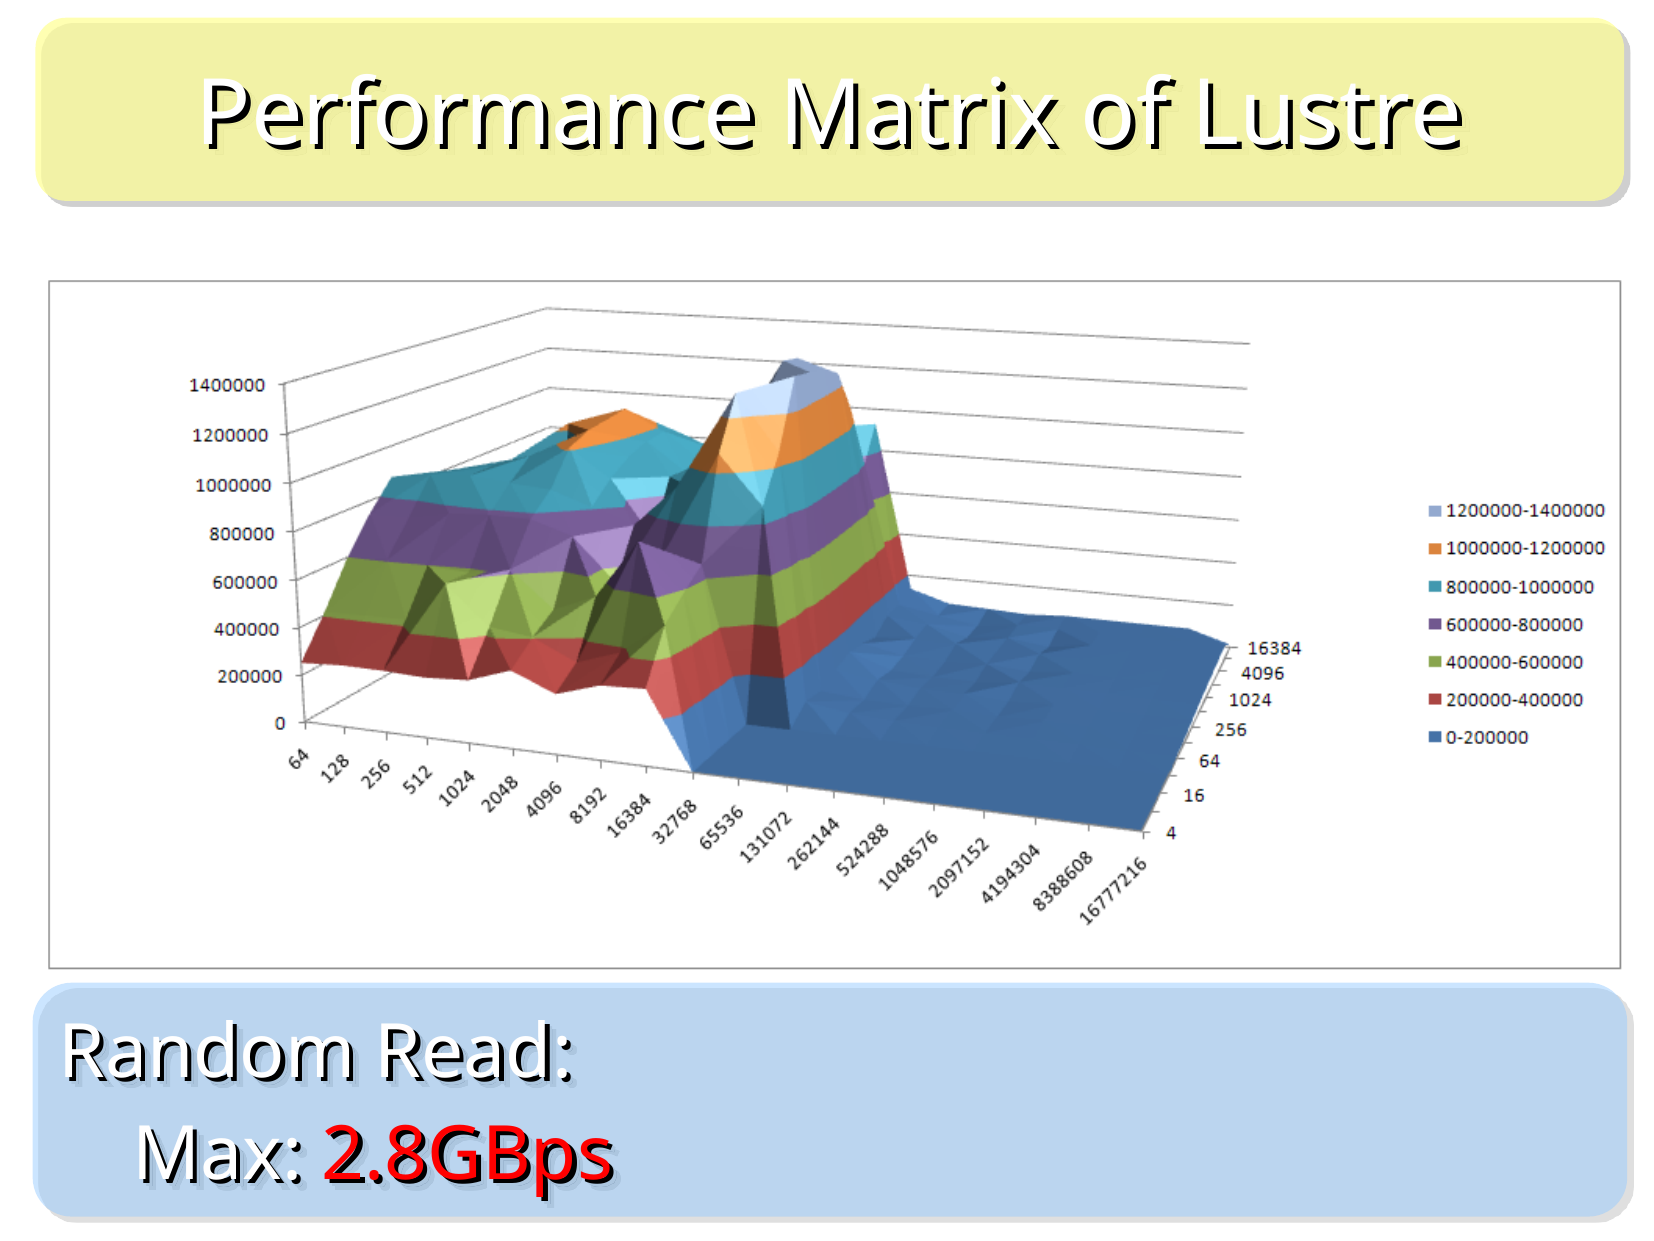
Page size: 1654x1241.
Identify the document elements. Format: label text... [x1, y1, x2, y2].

text_box Performance Matrix of Lustre [35, 17, 1625, 201]
text_box Random Read: Max: 2.8GBps [32, 982, 1628, 1217]
picture [47, 279, 1623, 971]
